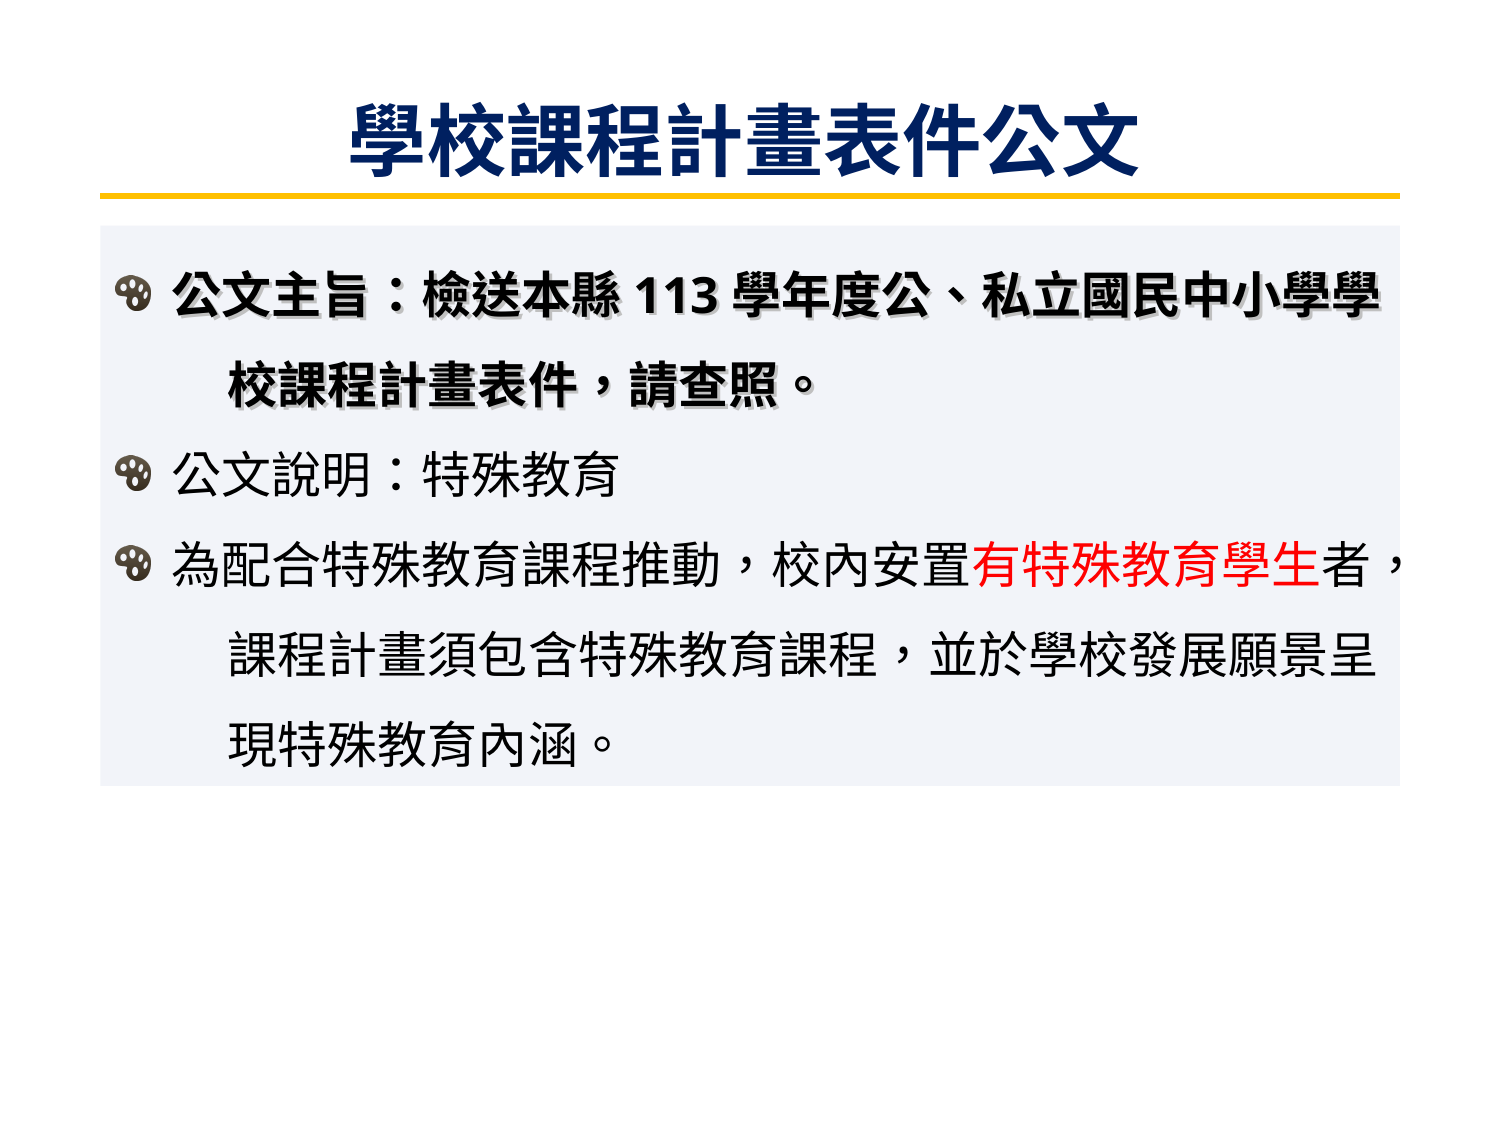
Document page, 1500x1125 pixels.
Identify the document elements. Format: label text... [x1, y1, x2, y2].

text_box 公文主旨：檢送本縣113學年度公、私立國民中小學學校課程計畫表件，請查照。 公文說明：特殊教育 為配合特殊教育課程推動，校內安置有特殊教育學生者，課程計畫須包含特殊教育課程，並於學校發展願景呈現特殊教育內涵。 [100, 225, 1400, 786]
title 學校課程計畫表件公文 [41, 45, 1447, 233]
